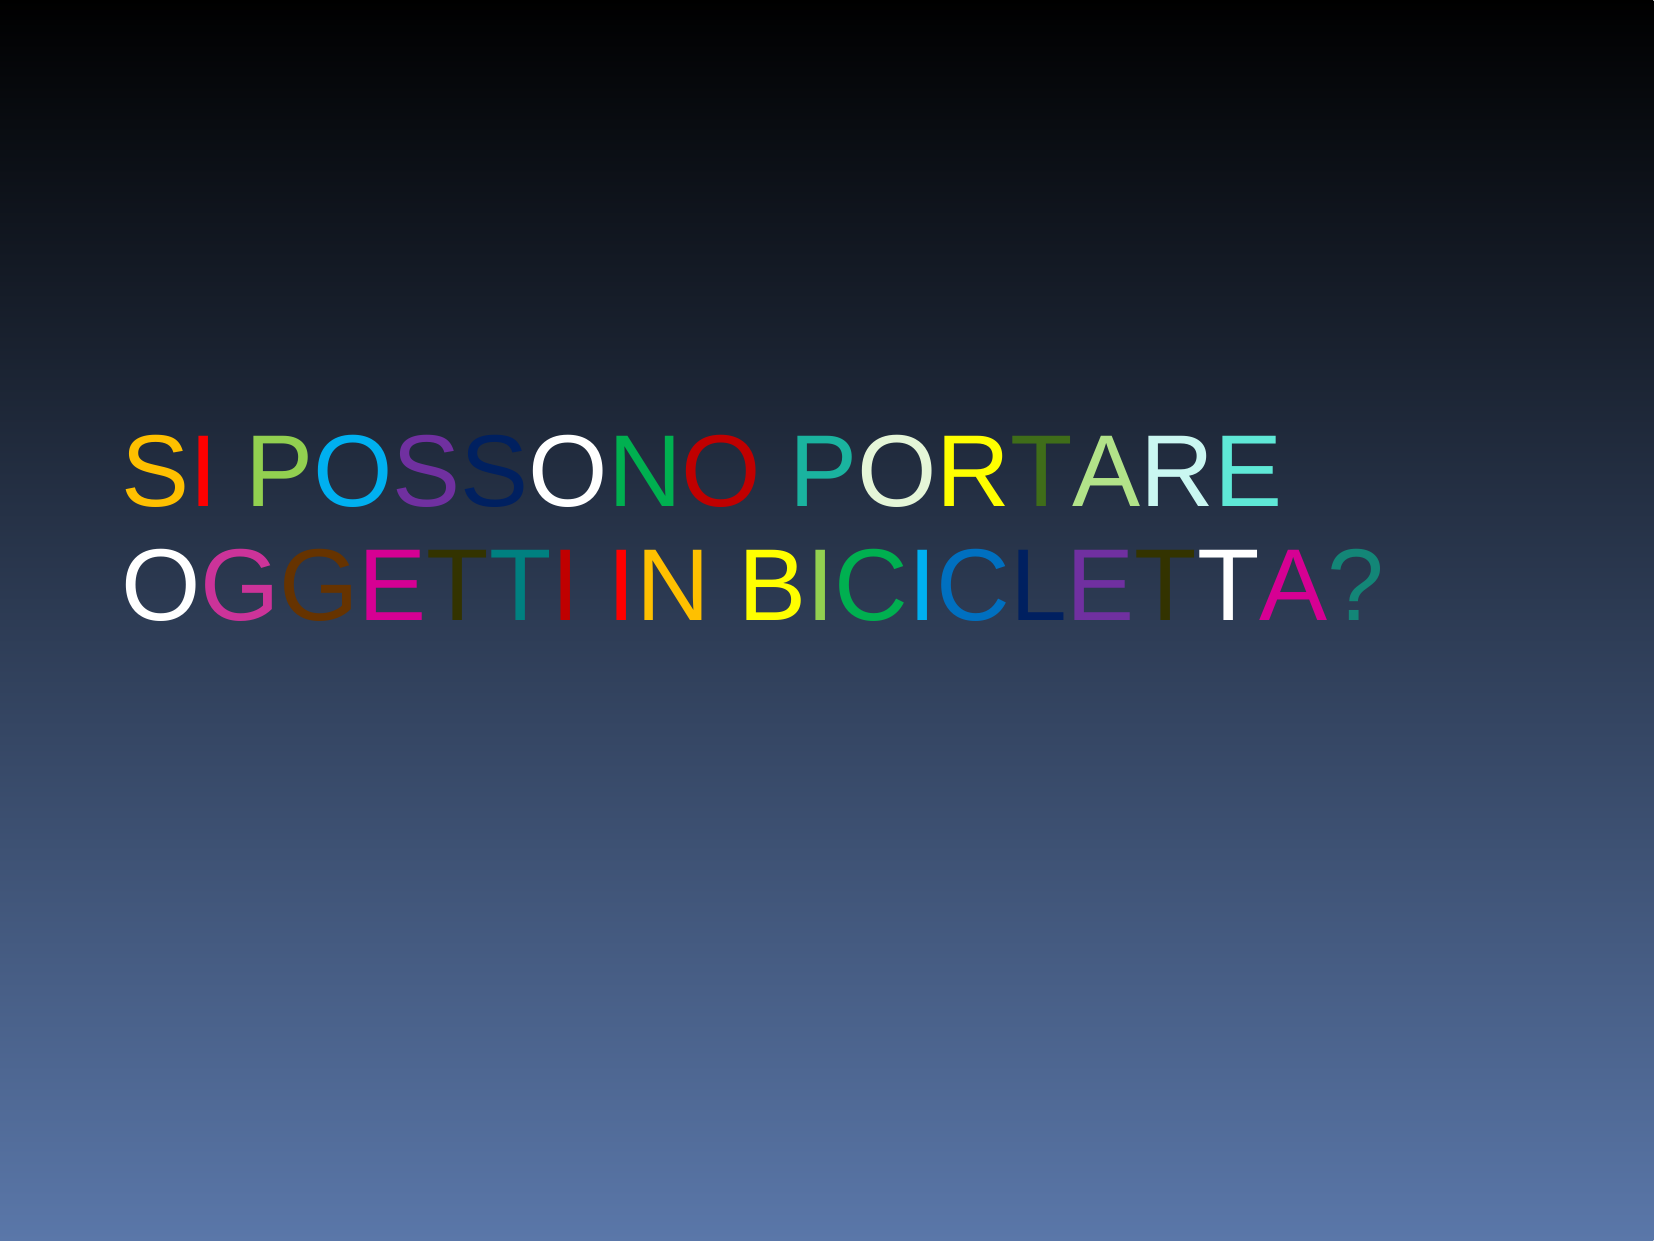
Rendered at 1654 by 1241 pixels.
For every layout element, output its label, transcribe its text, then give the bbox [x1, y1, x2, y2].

text_box SI POSSONO PORTARE OGGETTI IN BICICLETTA? [106, 407, 1418, 651]
